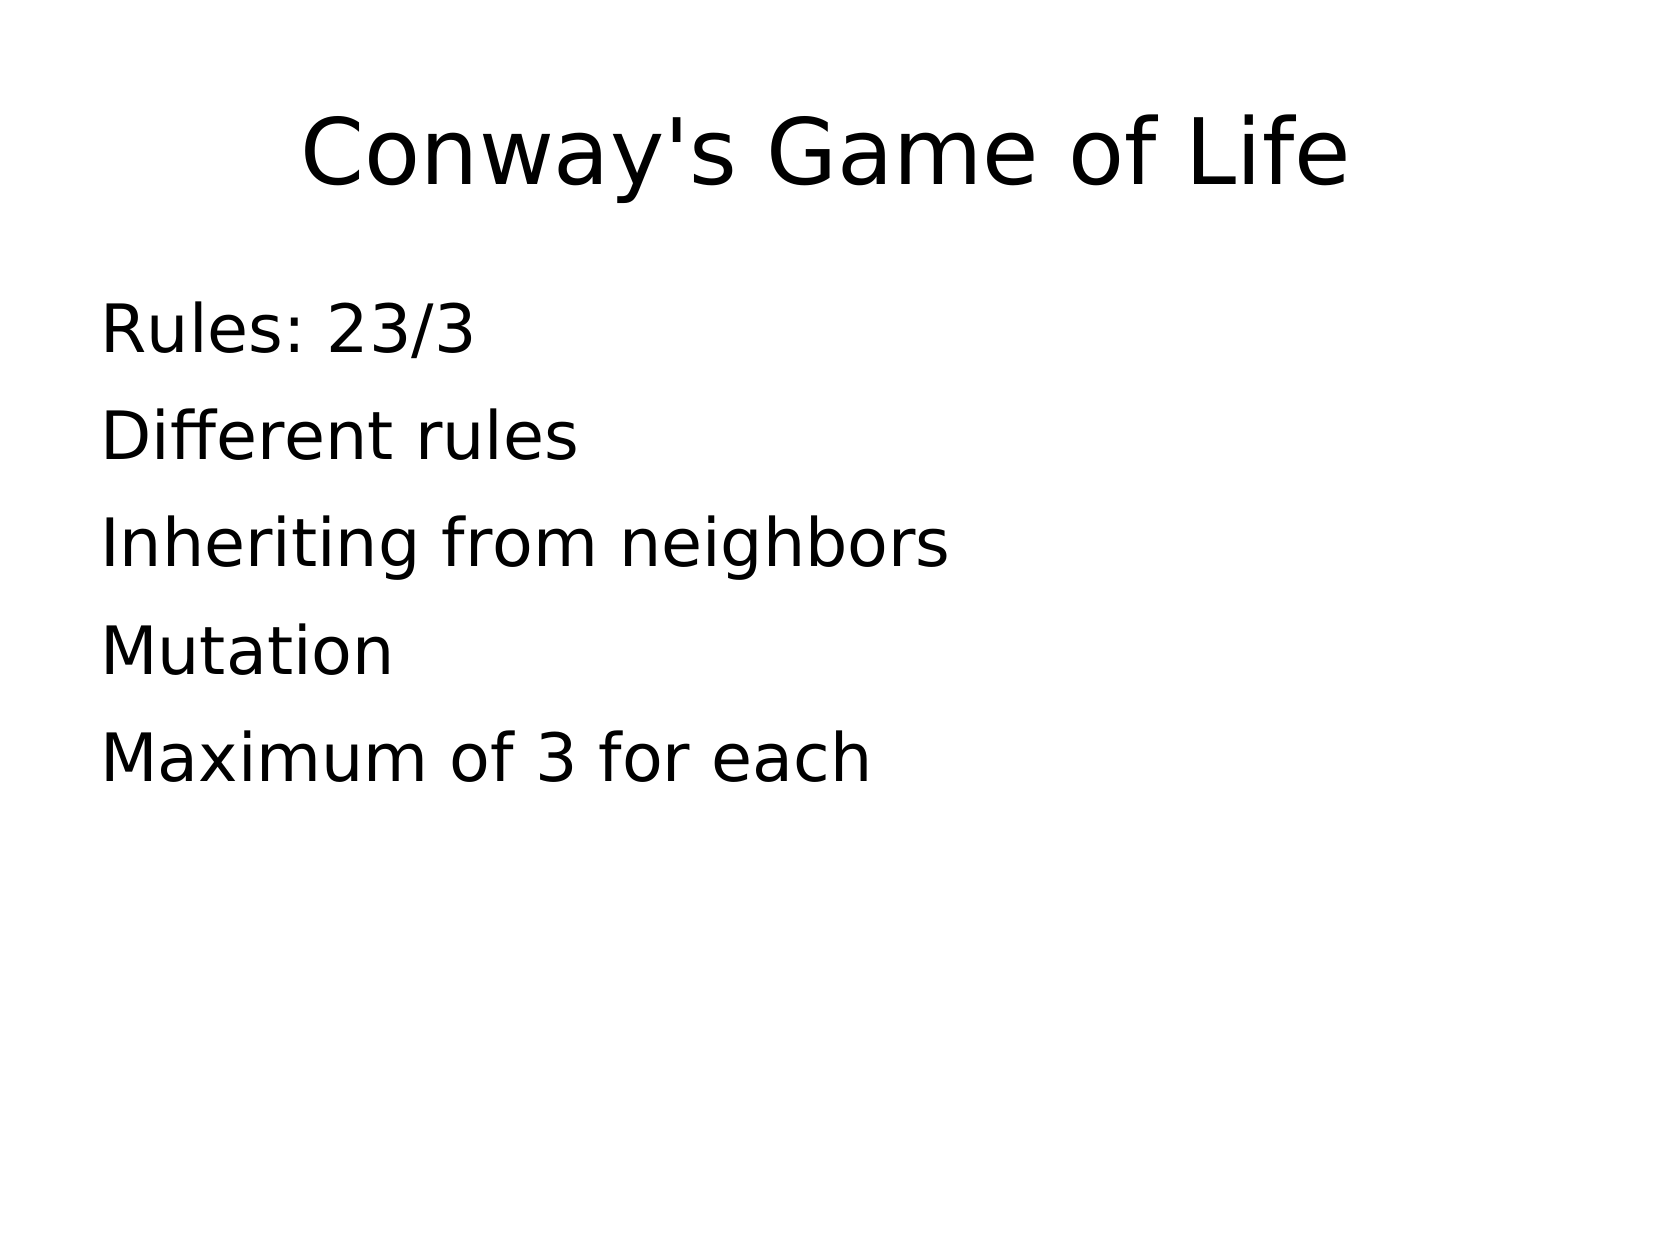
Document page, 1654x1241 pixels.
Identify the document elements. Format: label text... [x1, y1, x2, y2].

list Rules: 23/3 Different rules Inheriting from neighbors Mutation Maximum of 3 for each [82, 290, 1426, 1094]
title Conway's Game of Life [82, 49, 1571, 257]
